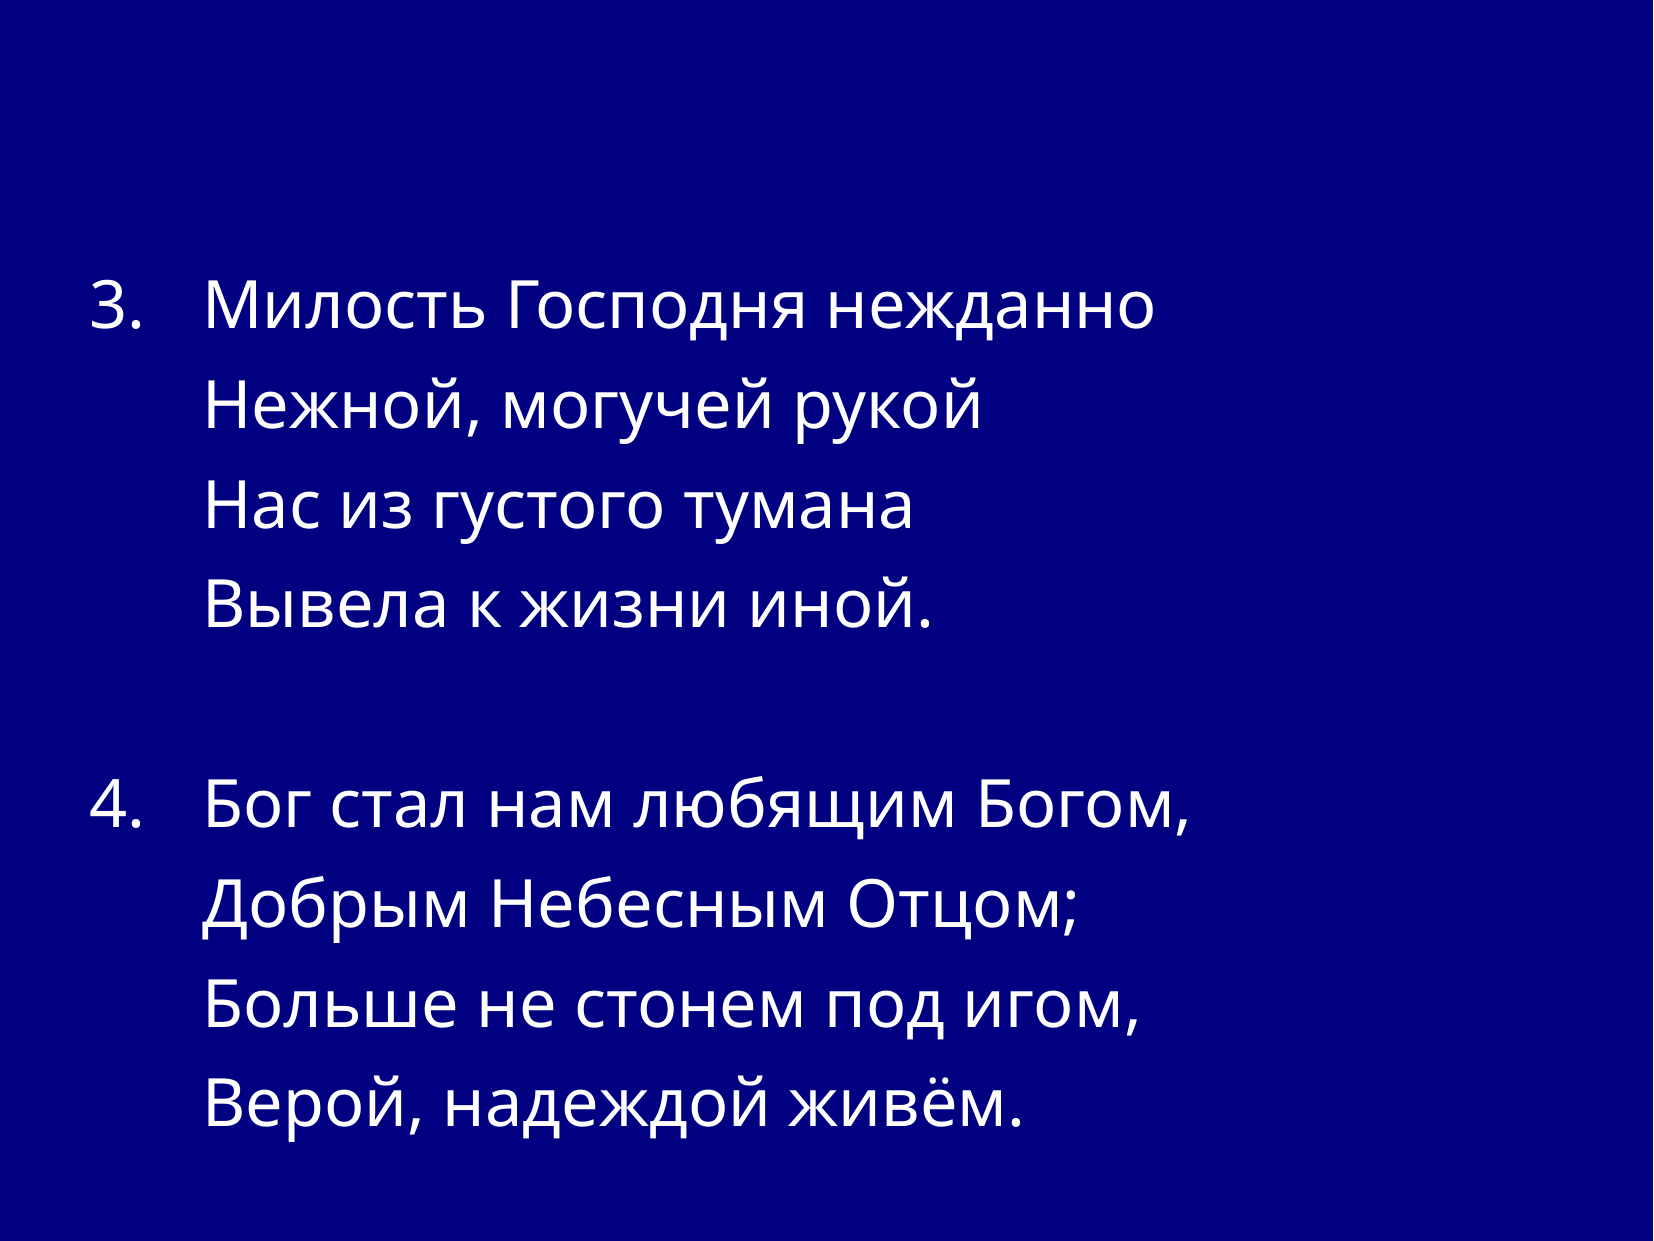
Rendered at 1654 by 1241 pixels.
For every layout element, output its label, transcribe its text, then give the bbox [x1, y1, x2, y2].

text_box 3. Милость Господня нежданно Нежной, могучей рукой Нас из густого тумана Вывела к жизни иной. 4. Бог стал нам любящим Богом, Добрым Небесным Отцом; Больше не стонем под игом, Верой, надеждой живём. [75, 150, 1576, 1163]
